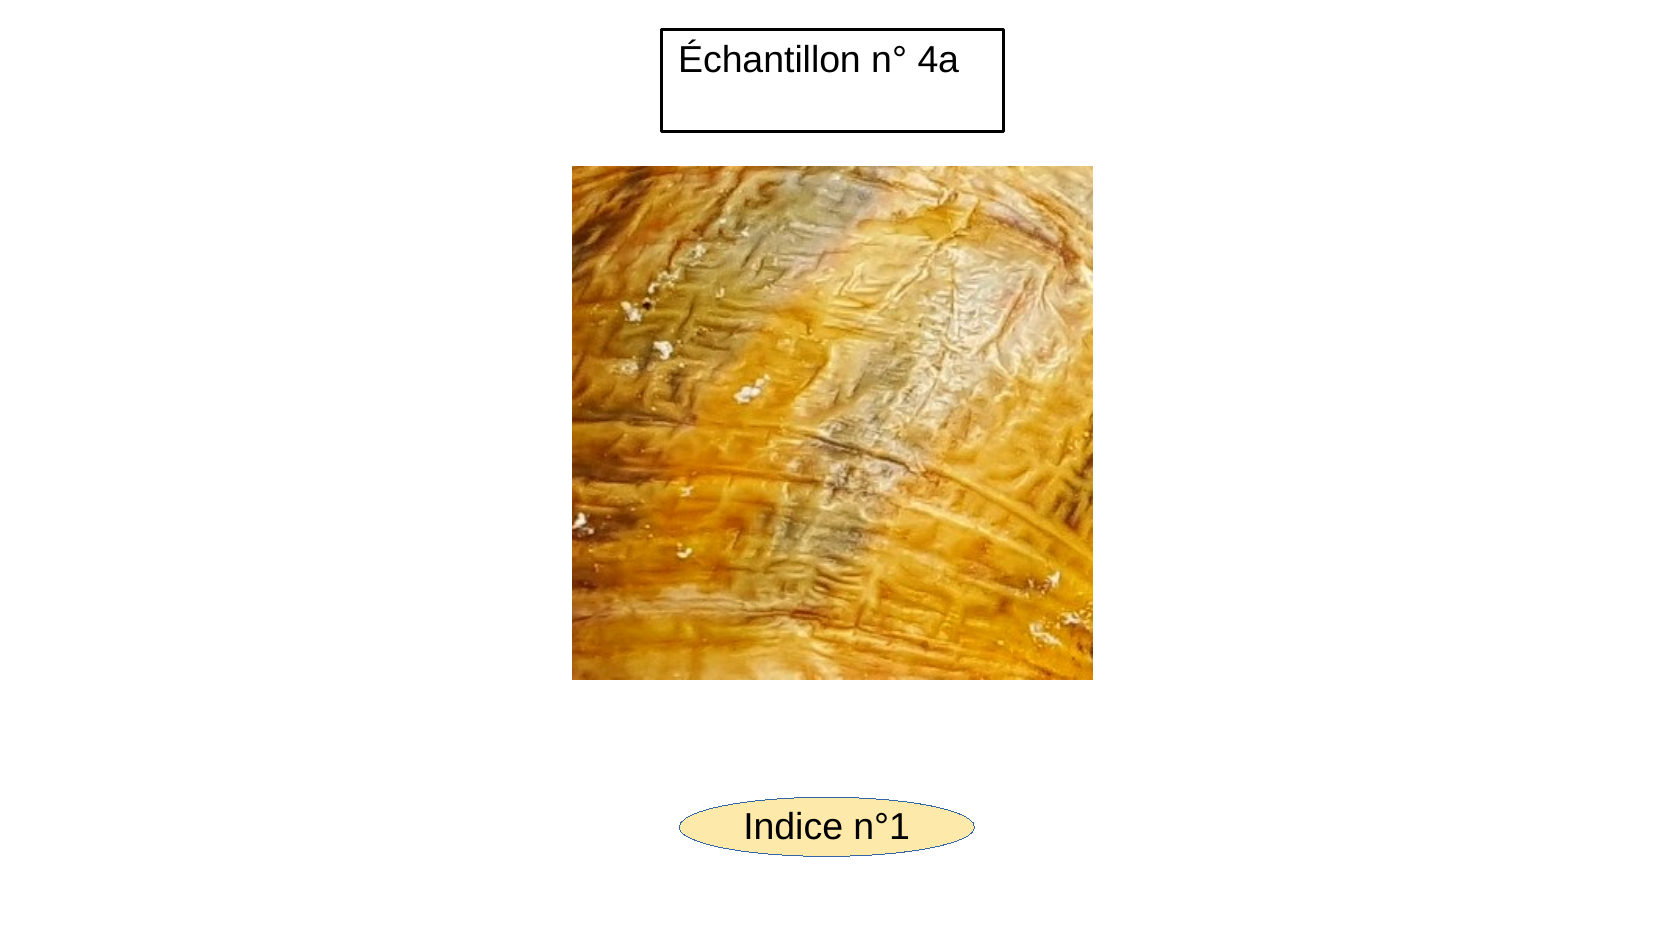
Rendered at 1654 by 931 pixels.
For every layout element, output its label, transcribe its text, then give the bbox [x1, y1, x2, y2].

text_box Échantillon n° 4a [661, 29, 1004, 132]
picture [572, 166, 1093, 680]
text_box Indice n°1 [679, 797, 975, 857]
